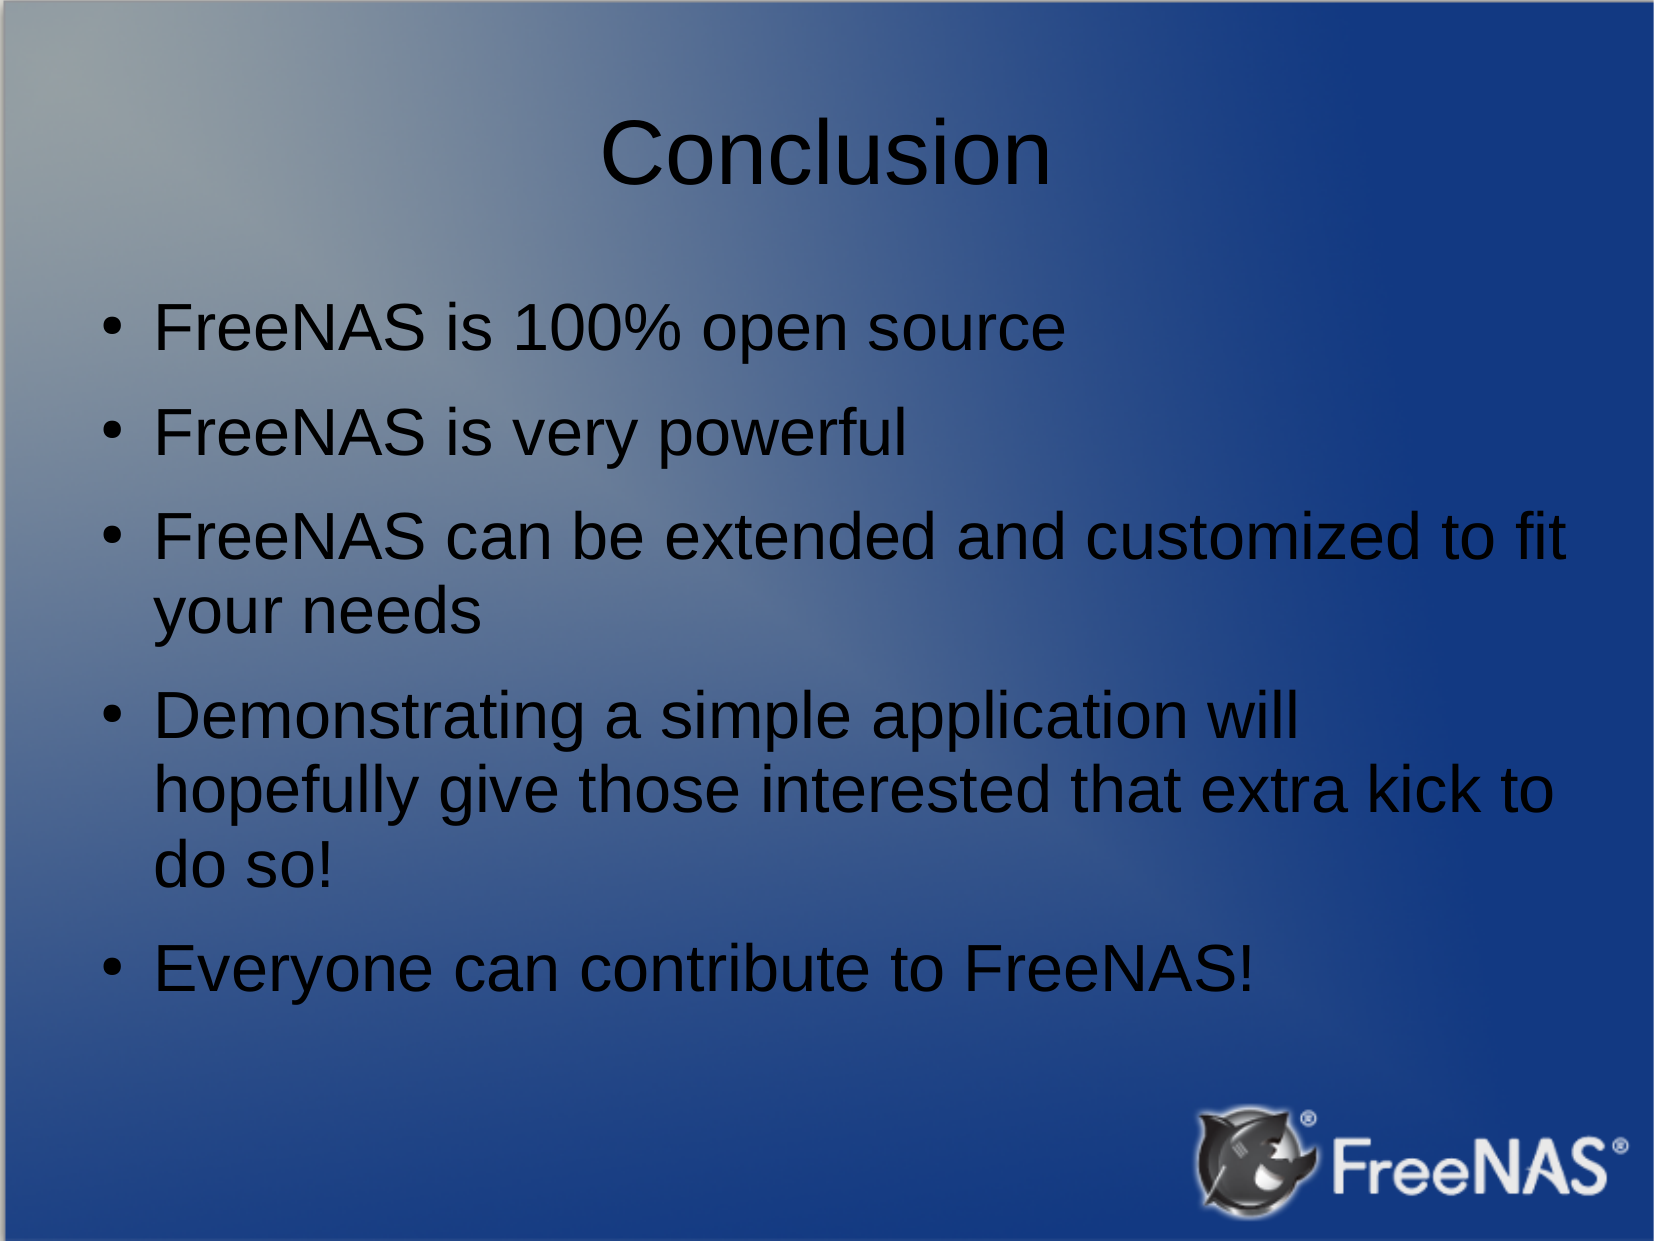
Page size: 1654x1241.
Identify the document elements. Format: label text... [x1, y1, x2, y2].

title Conclusion [82, 49, 1571, 257]
list FreeNAS is 100% open source FreeNAS is very powerful FreeNAS can be extended and customized to fit your needs Demonstrating a simple application will hopefully give those interested that extra kick to do so! Everyone can contribute to FreeNAS! [82, 290, 1571, 1010]
picture [0, 0, 1654, 1241]
